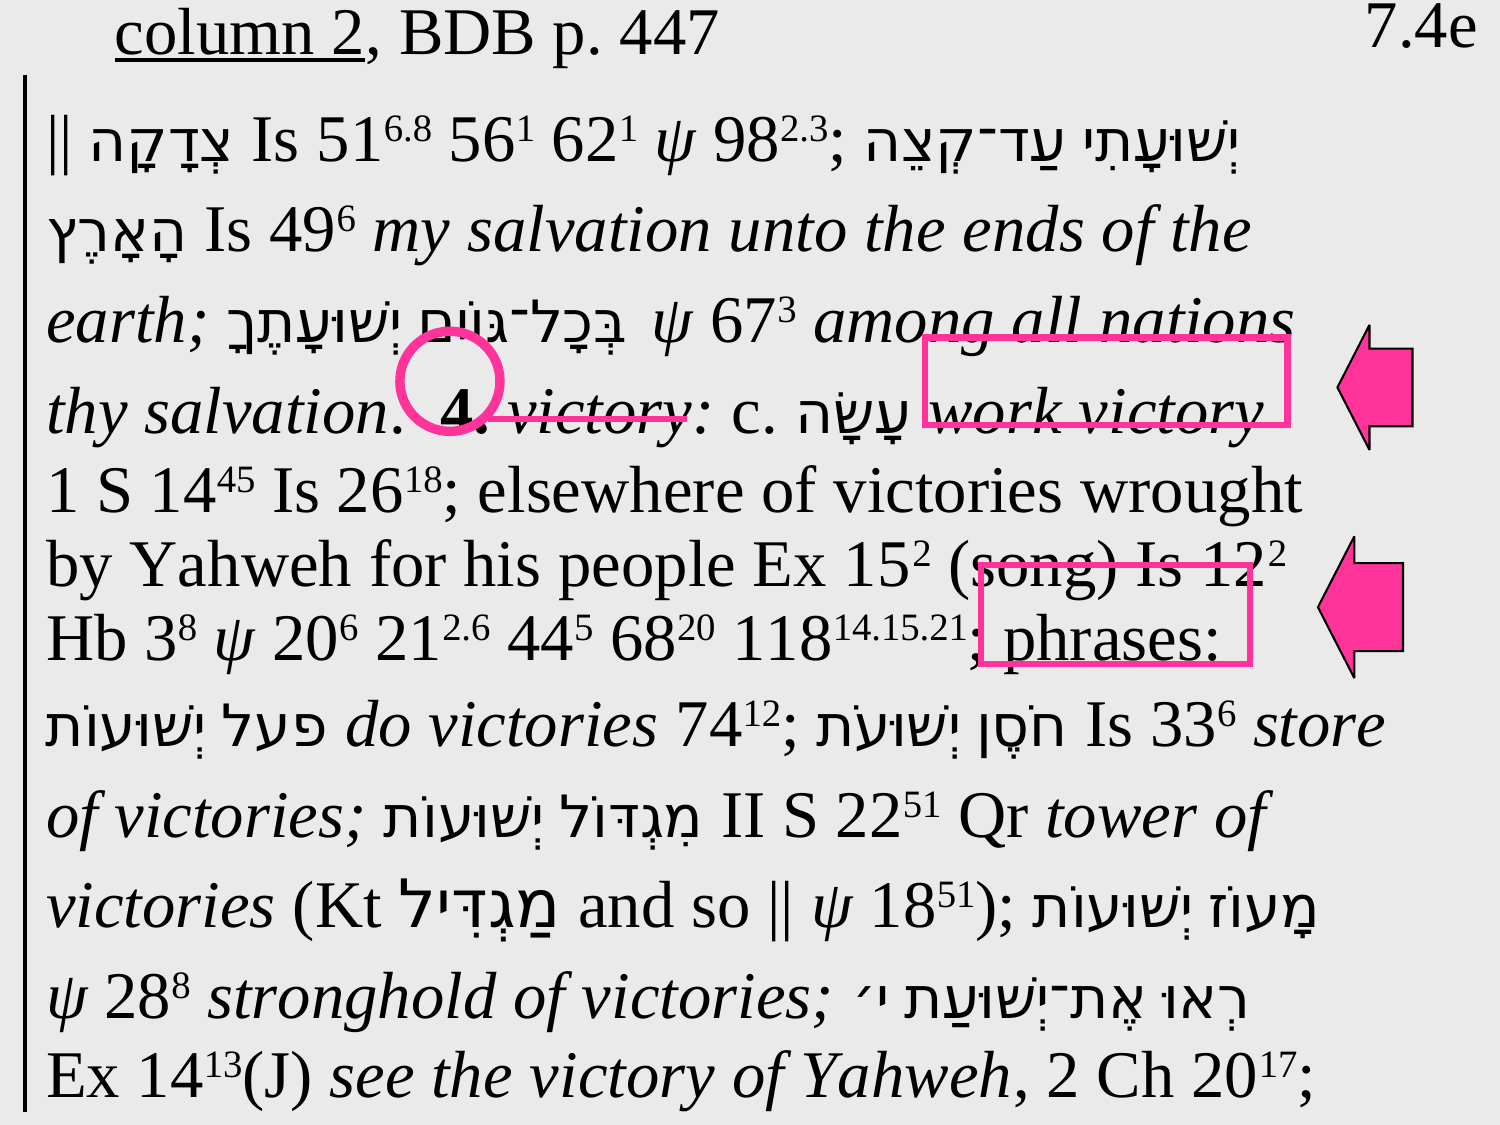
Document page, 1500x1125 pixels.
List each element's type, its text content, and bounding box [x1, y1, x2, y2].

text_box column 2, BDB p. 447 [99, 0, 813, 77]
text_box || צְדָקָה Is 516.8 561 621 ψ 982.3; יְשׁוּעָתִי עַד־קְצֵה הָאָרֶץ Is 496 my salvation unto the ends of the earth; בְּכָל־גּוֹיִם יְשׁוּעָתֶךָ ψ 673 among all nations thy salvation. 4. victory: c. עָשָׂה work victory 1 S 1445 Is 2618; elsewhere of victories wrought by Yahweh for his people Ex 152 (song) Is 122 Hb 38 ψ 206 212.6 445 6820 11814.15.21; phrases: פעל יְשׁוּעוֹת do victories 7412; חֹסֶן יְשׁוּעֹת Is 336 store of victories; מִגְדּוֹל יְשׁוּעוֹת II S 2251 Qr tower of victories (Kt מַגְדִּיל and so || ψ 1851); מָעוֹז יְשׁוּעוֹת ψ 288 stronghold of victories; רְאוּ אֶת־יְשׁוּעַת י׳ Ex 1413(J) see the victory of Yahweh, 2 Ch 2017; [30, 82, 1500, 1120]
text_box 7.4e [1350, 0, 1500, 70]
text_box [1317, 536, 1403, 679]
text_box [1337, 324, 1413, 450]
